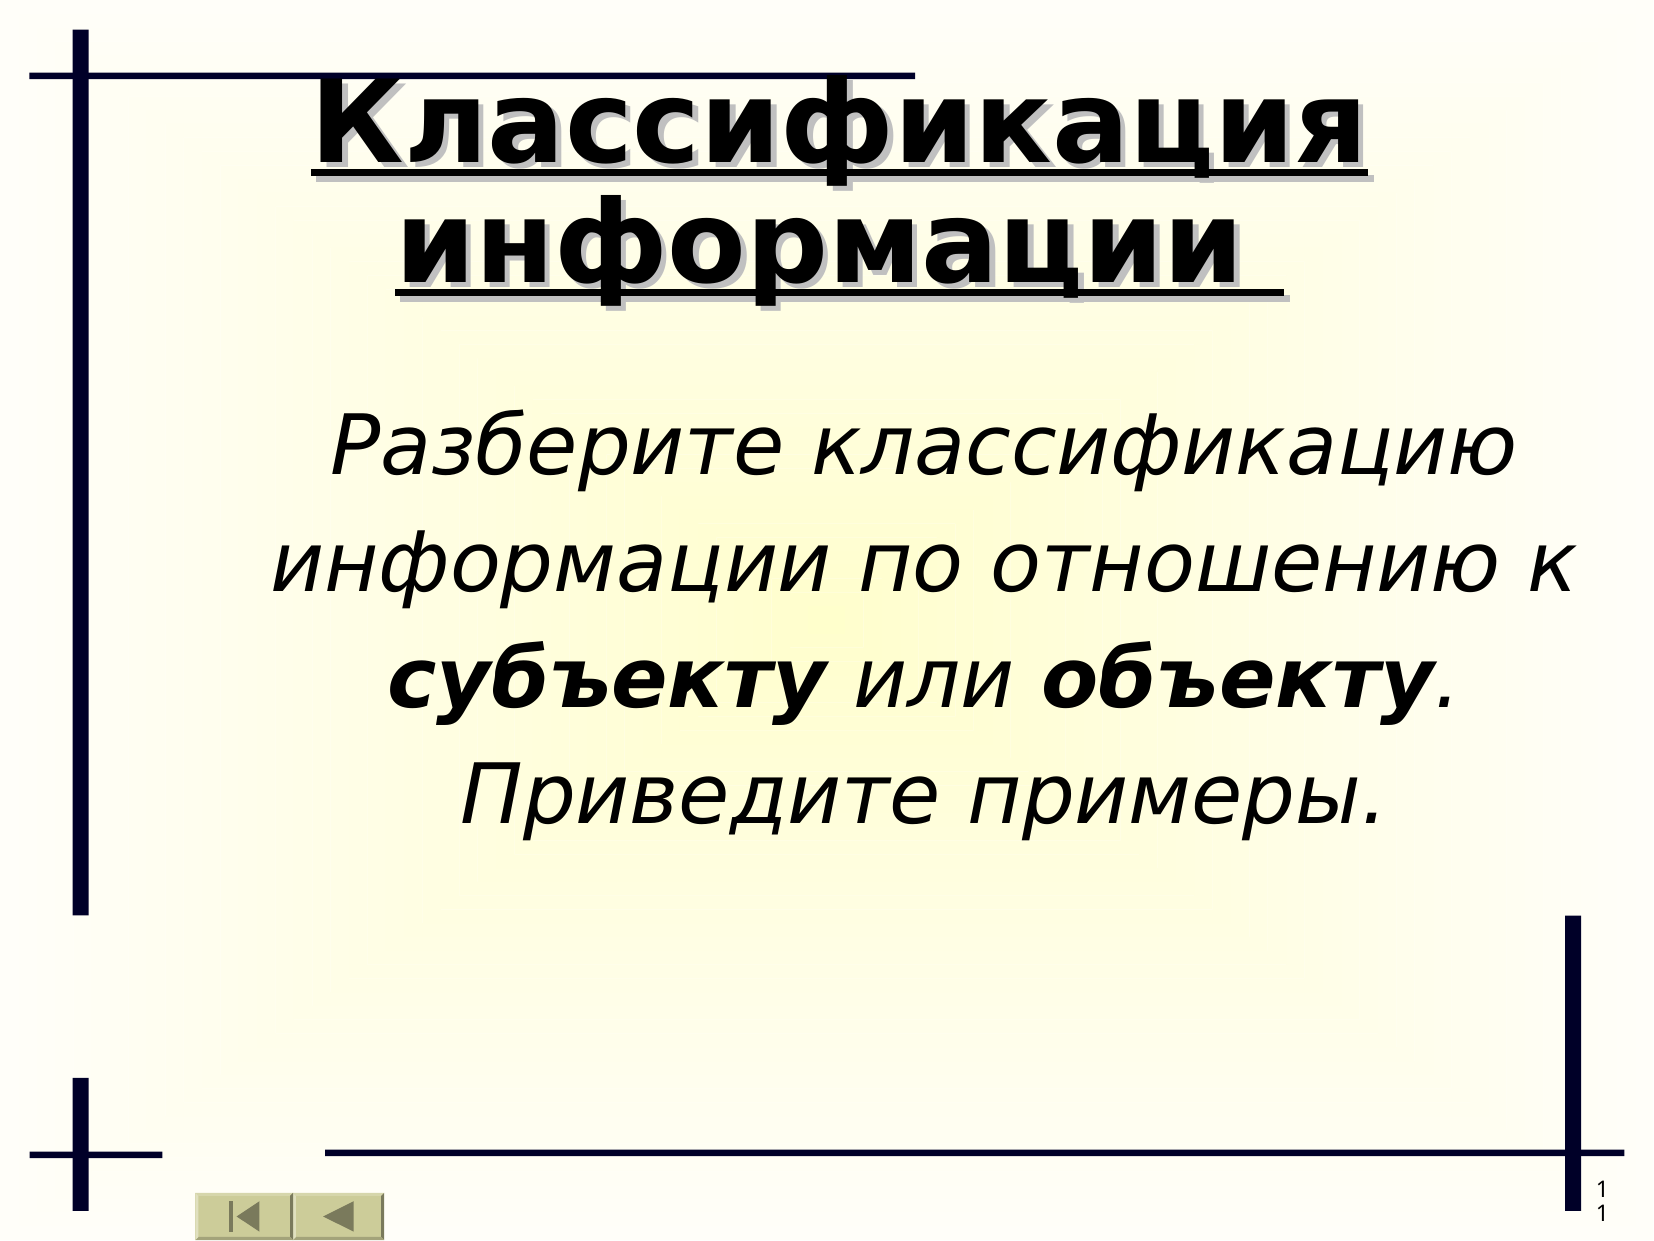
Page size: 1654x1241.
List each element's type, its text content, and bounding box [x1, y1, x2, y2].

text_box Разберите классификацию информации по отношению к субъекту или объекту. Приведите примеры. [201, 370, 1648, 852]
text_box [196, 1192, 385, 1241]
text_box Классификация информации [110, 58, 1569, 315]
